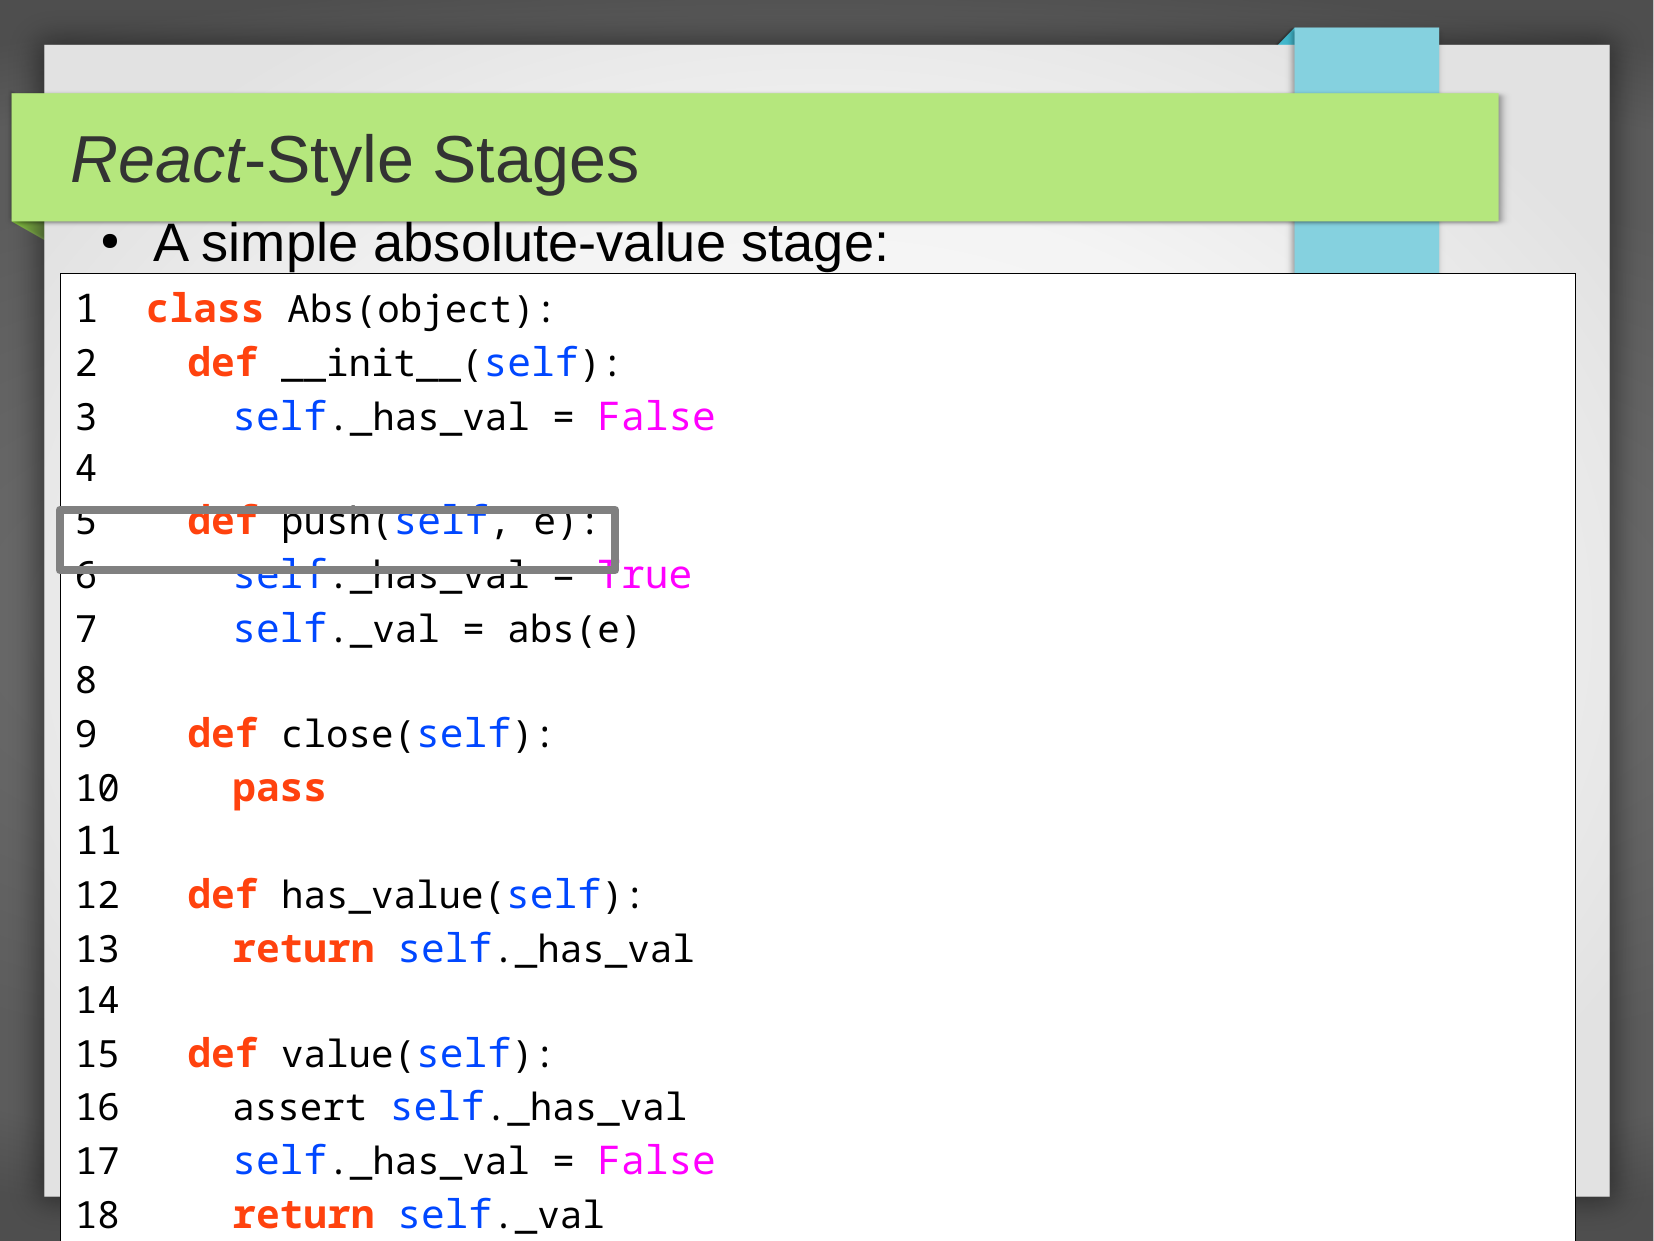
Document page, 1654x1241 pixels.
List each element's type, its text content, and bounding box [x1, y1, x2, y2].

text_box 1 class Abs(object): 2 def __init__(self): 3 self._has_val = False 4 5 def push(self, e): 6 self._has_val = True 7 self._val = abs(e) 8 9 def close(self): 10 pass 11 12 def has_value(self): 13 return self._has_val 14 15 def value(self): 16 assert self._has_val 17 self._has_val = False 18 return self._val [60, 273, 1576, 1032]
list A simple absolute-value stage: Tremendous overhead: Code SNR, Runtime [82, 212, 1538, 273]
text_box [60, 510, 616, 571]
picture [0, 0, 1654, 1241]
title React-Style Stages [70, 106, 1229, 213]
